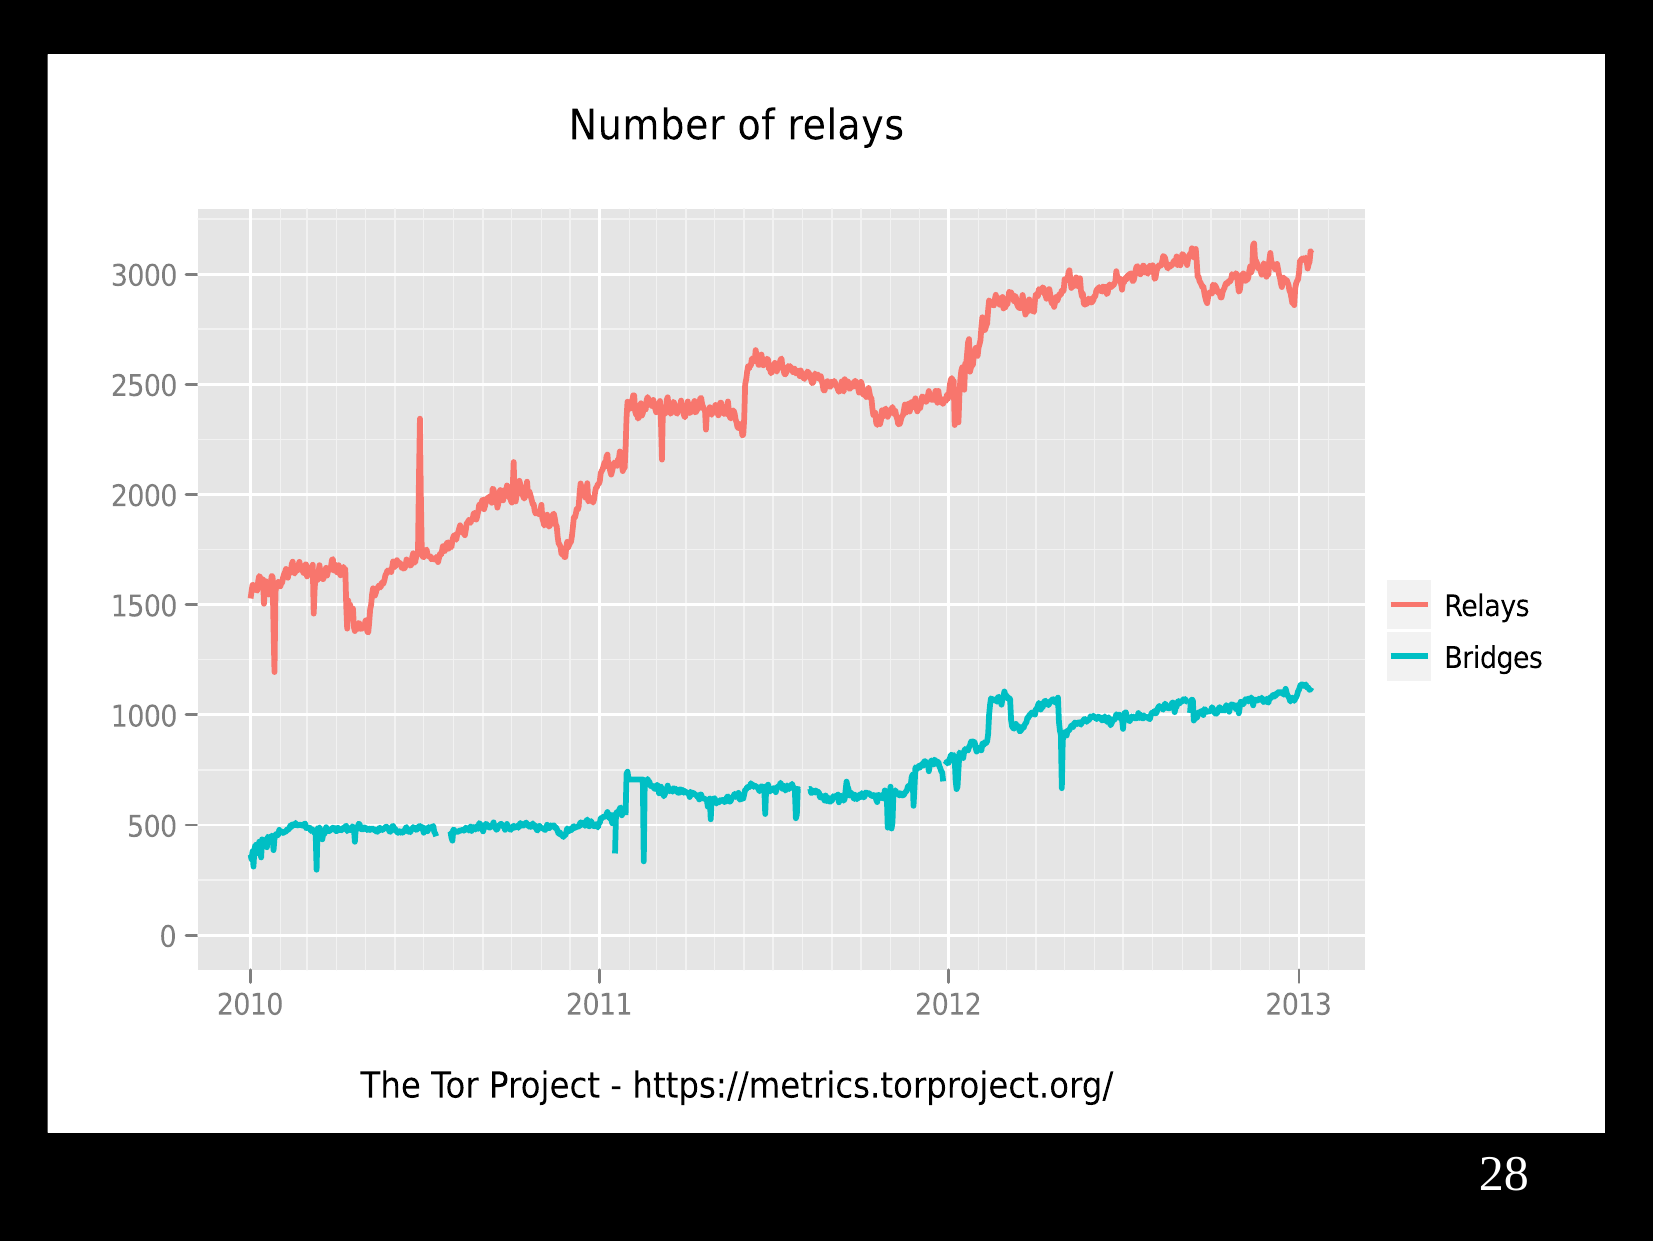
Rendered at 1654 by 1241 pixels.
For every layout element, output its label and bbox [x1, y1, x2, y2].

picture [46, 53, 1606, 1134]
